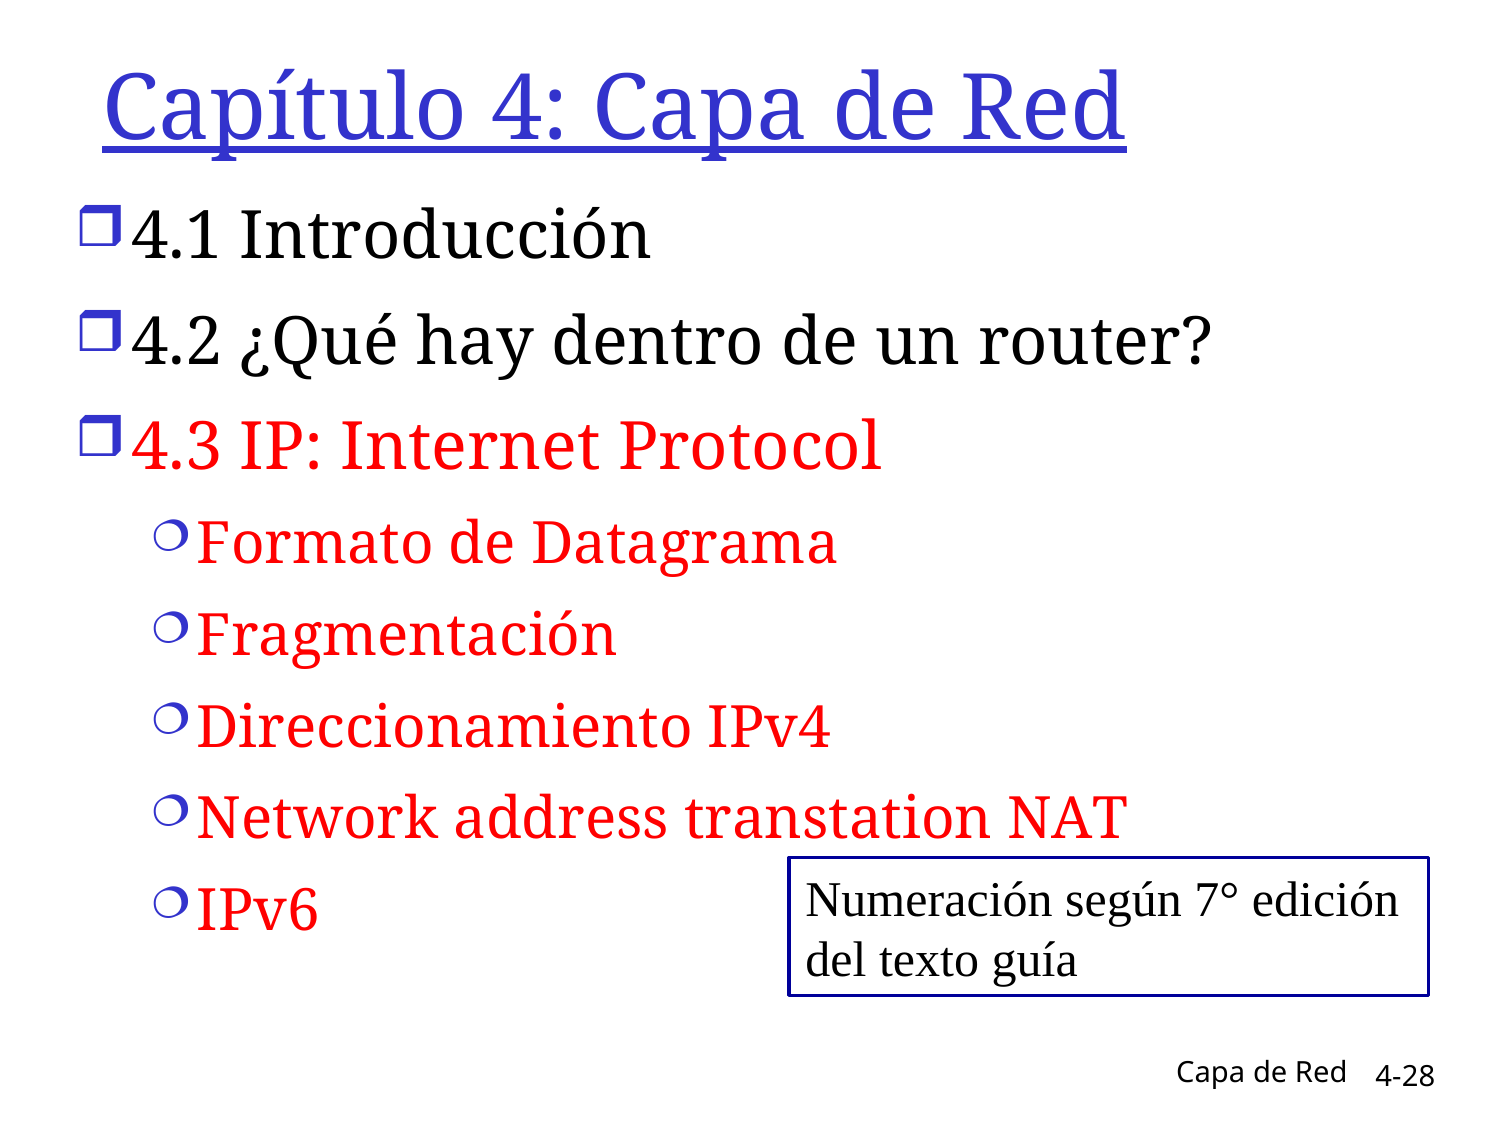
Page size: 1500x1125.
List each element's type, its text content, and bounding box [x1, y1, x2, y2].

text_box Numeración según 7° edición del texto guía [789, 857, 1429, 996]
title Capítulo 4: Capa de Red [87, 23, 1426, 187]
list 4.1 Introducción 4.2 ¿Qué hay dentro de un router? 4.3 IP: Internet Protocol Formato de Datagrama Fragmentación Direccionamiento IPv4 Network address transtation NAT IPv6 [75, 187, 1463, 1051]
